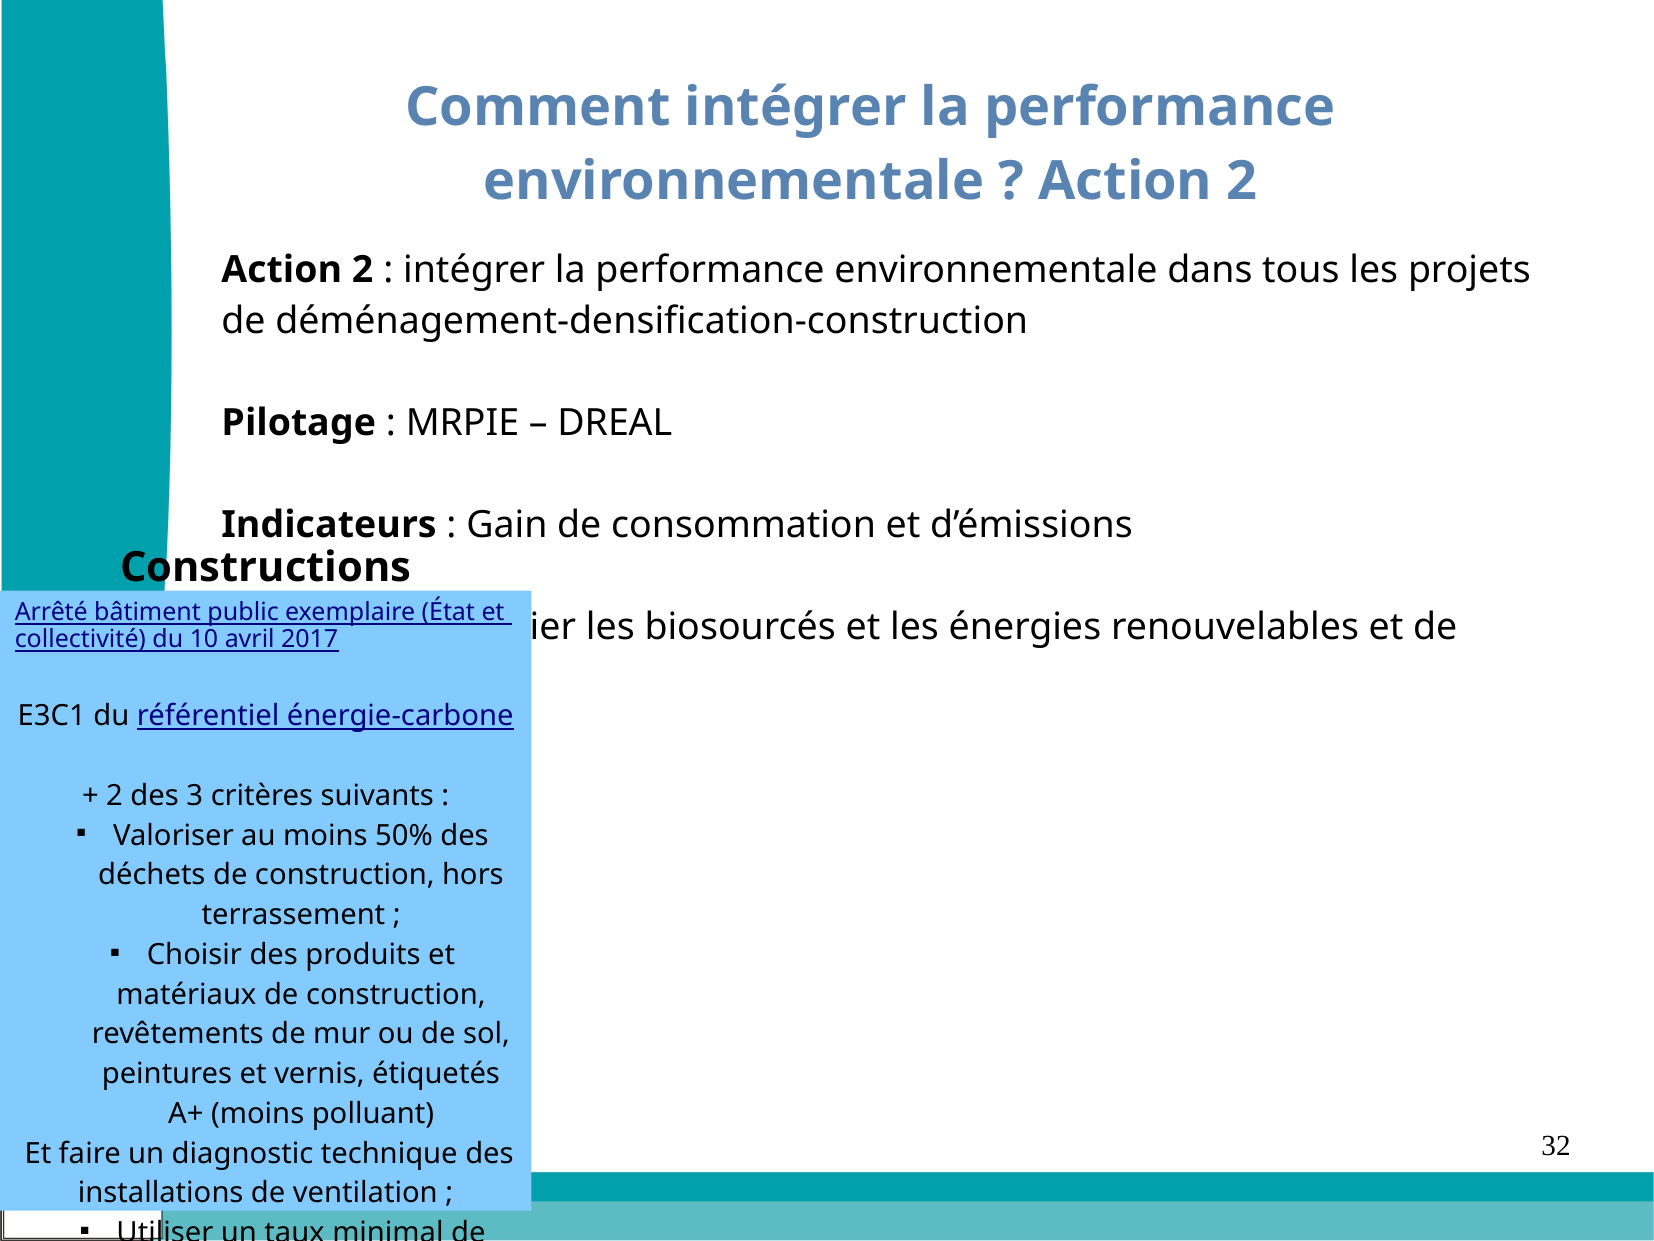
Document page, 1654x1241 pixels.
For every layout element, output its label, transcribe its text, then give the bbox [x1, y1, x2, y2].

picture [337, 1228, 344, 1241]
picture [423, 1234, 430, 1240]
text_box Constructions Arrêté bâtiment public exemplaire (État et collectivité) du 10 avril 2017 E3C1 du référentiel énergie-carbone + 2 des 3 critères suivants : Valoriser au moins 50% des déchets de construction, hors terrassement ; Choisir des produits et matériaux de construction, revêtements de mur ou de sol, peintures et vernis, étiquetés A+ (moins polluant) Et faire un diagnostic technique des installations de ventilation ; Utiliser un taux minimal de matériaux biosourcés. [0, 590, 532, 1211]
picture [188, 1228, 196, 1233]
picture [407, 1228, 414, 1241]
picture [347, 1228, 354, 1241]
picture [397, 1228, 404, 1241]
picture [278, 1234, 285, 1240]
text_box Action 2 : intégrer la performance environnementale dans tous les projets de déménagement-densification-construction Pilotage : MRPIE – DREAL Indicateurs : Gain de consommation et d’émissions Critères : privilégier les biosourcés et les énergies renouvelables et de récupération [206, 234, 1595, 550]
picture [243, 1228, 251, 1241]
picture [473, 1228, 481, 1233]
text_box Comment intégrer la performance environnementale ? Action 2 [206, 59, 1536, 184]
picture [0, 0, 1654, 1241]
picture [371, 1228, 379, 1241]
picture [455, 1228, 464, 1240]
